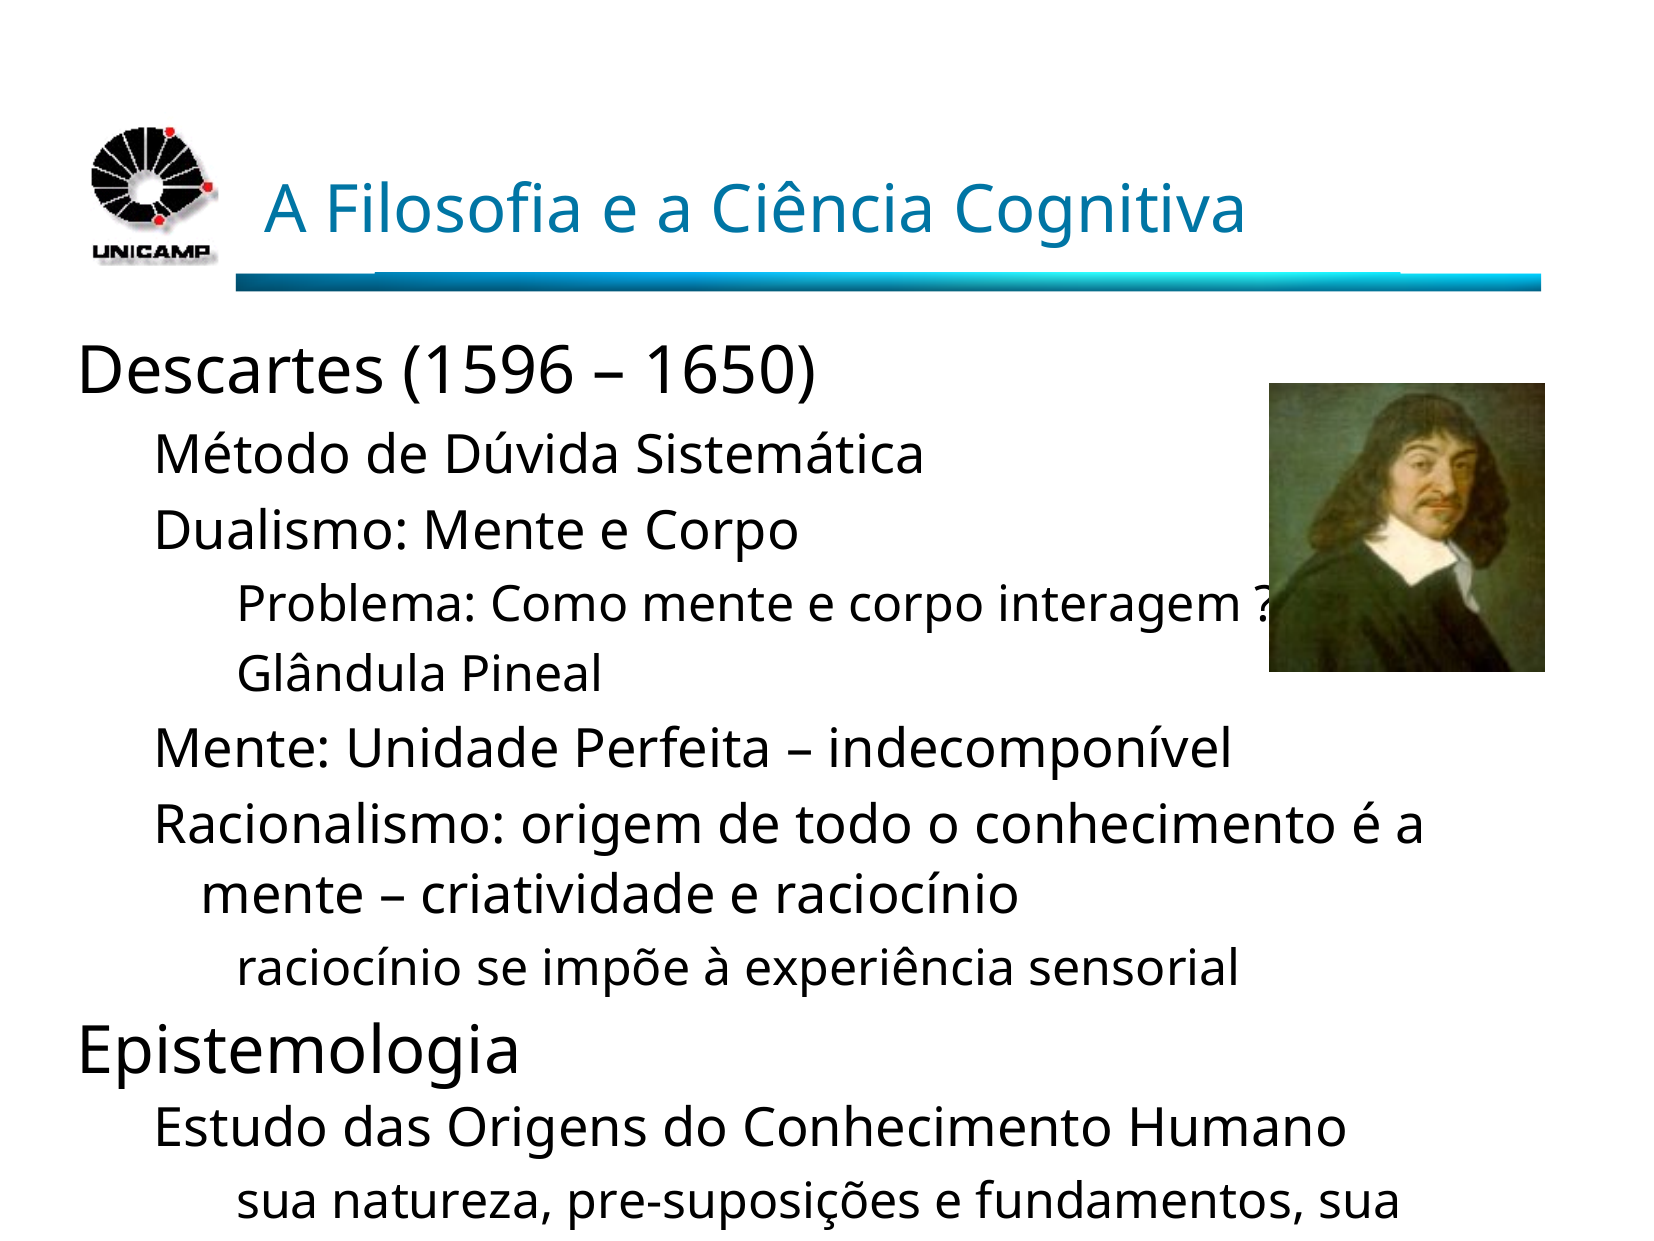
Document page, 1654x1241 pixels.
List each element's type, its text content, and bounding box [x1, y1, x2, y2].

list Descartes (1596 – 1650) Método de Dúvida Sistemática Dualismo: Mente e Corpo Problema: Como mente e corpo interagem ? Glândula Pineal Mente: Unidade Perfeita – indecomponível Racionalismo: origem de todo o conhecimento é a mente – criatividade e raciocínio raciocínio se impõe à experiência sensorial Epistemologia Estudo das Origens do Conhecimento Humano sua natureza, pre-suposições e fundamentos, sua extensão e validade [59, 324, 1534, 1211]
picture [125, 272, 1654, 295]
title A Filosofia e a Ciência Cognitiva [264, 42, 1534, 250]
picture [1269, 383, 1545, 672]
